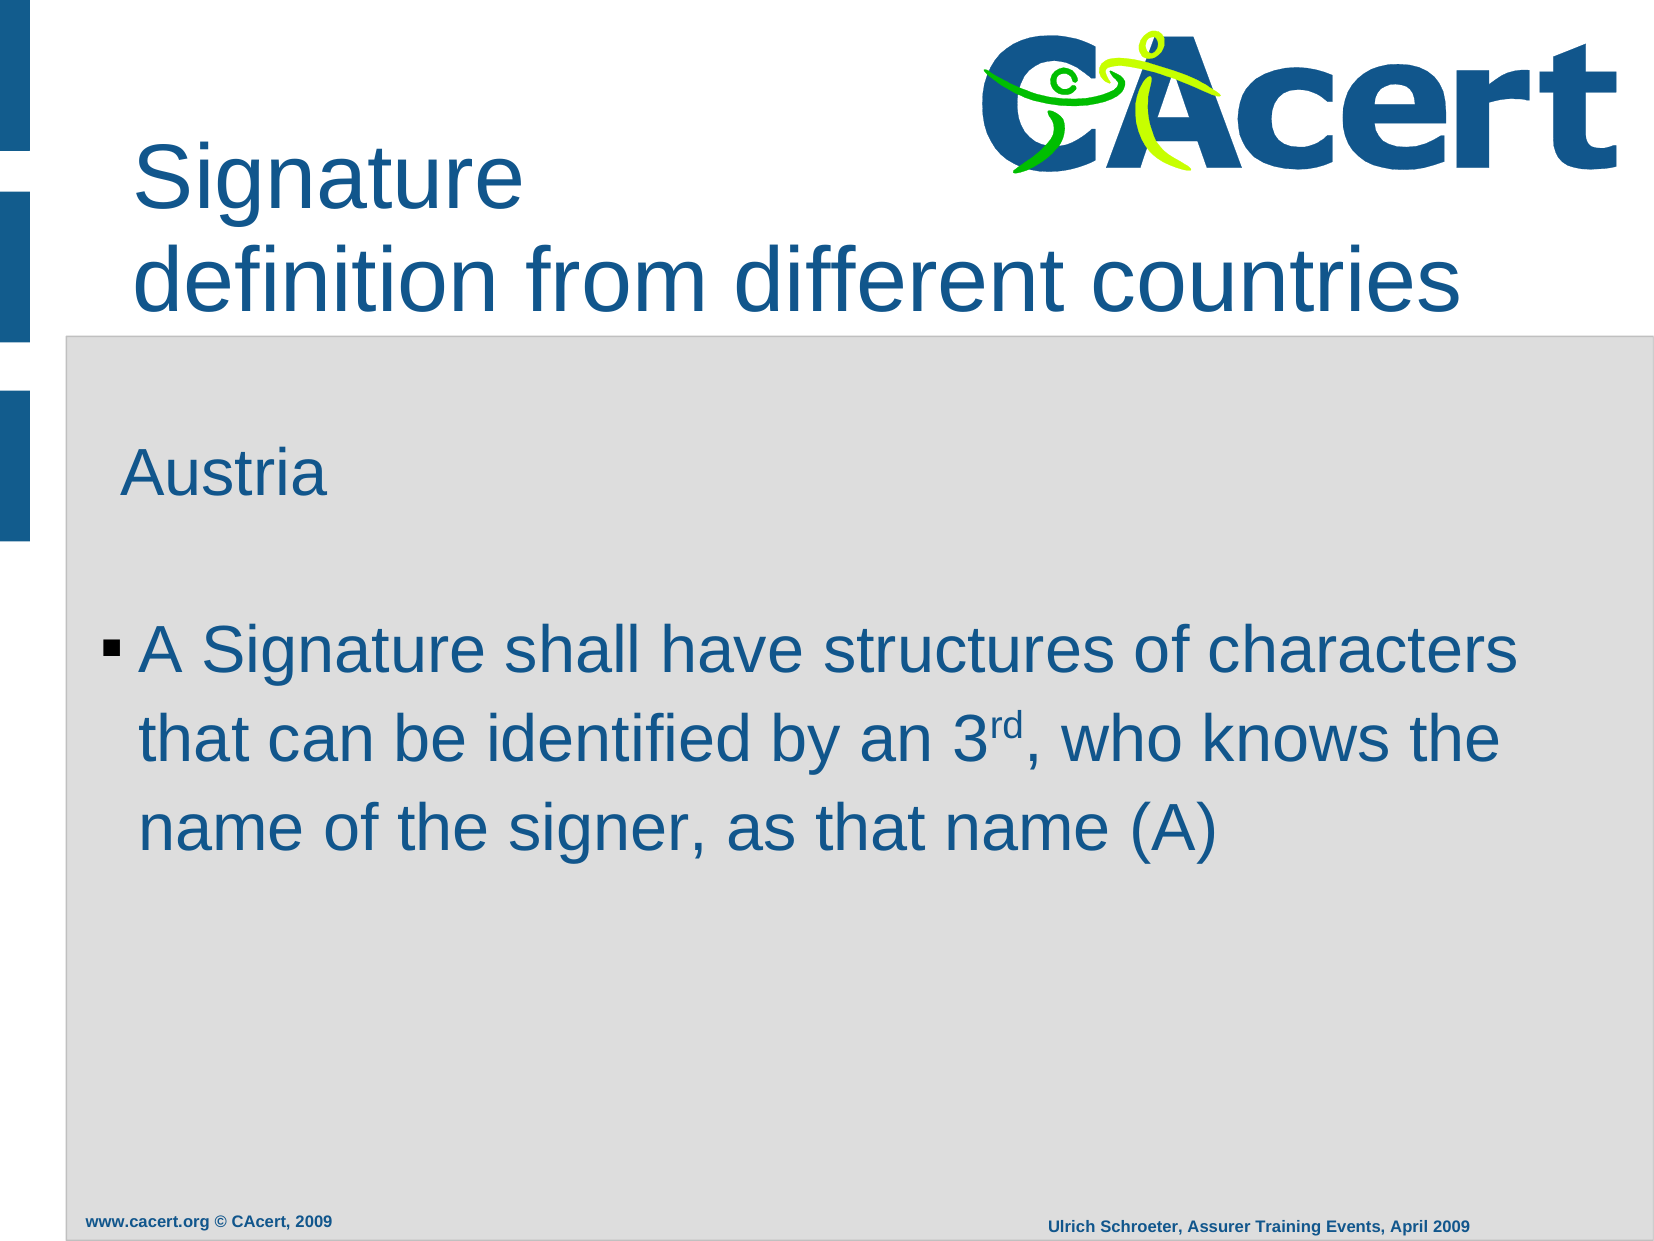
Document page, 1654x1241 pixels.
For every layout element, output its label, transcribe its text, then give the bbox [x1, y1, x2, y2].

text_box Austria A Signature shall have structures of characters that can be identified by an 3rd, who knows the name of the signer, as that name (A) [88, 413, 1595, 873]
text_box Signature definition from different countries [118, 118, 1480, 339]
